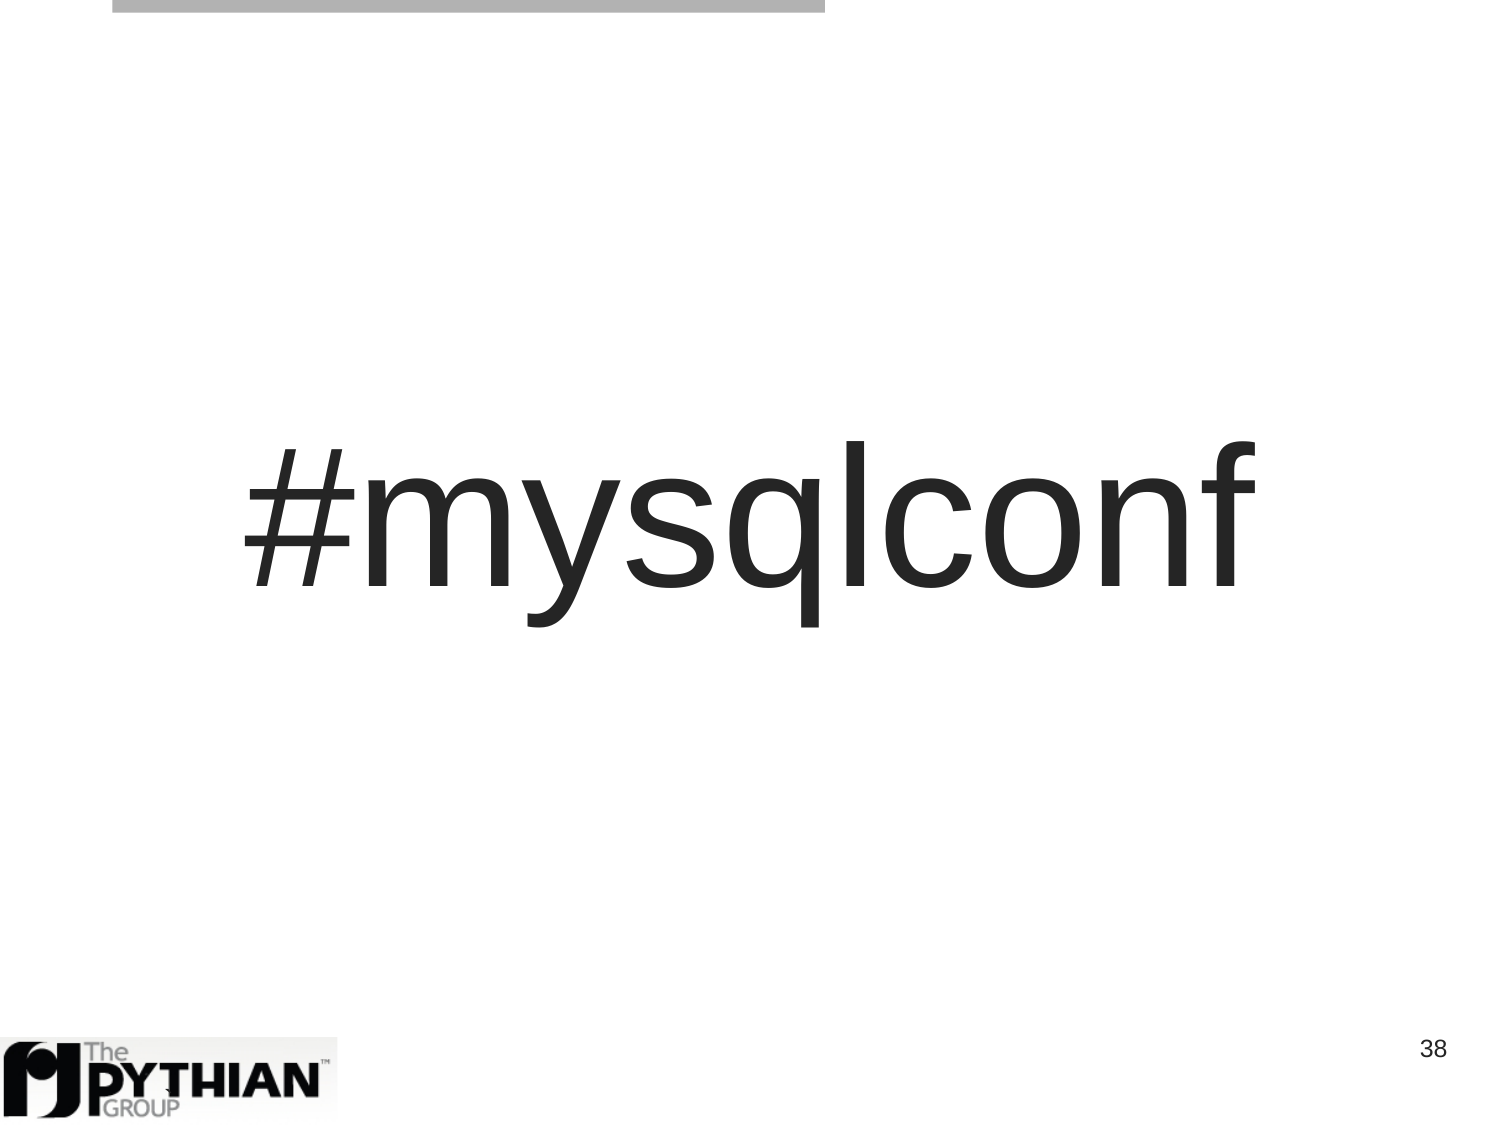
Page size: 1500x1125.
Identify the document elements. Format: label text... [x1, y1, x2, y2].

picture [0, 1037, 338, 1125]
text_box #mysqlconf [0, 0, 1500, 1013]
text_box <number> [1112, 1024, 1463, 1103]
